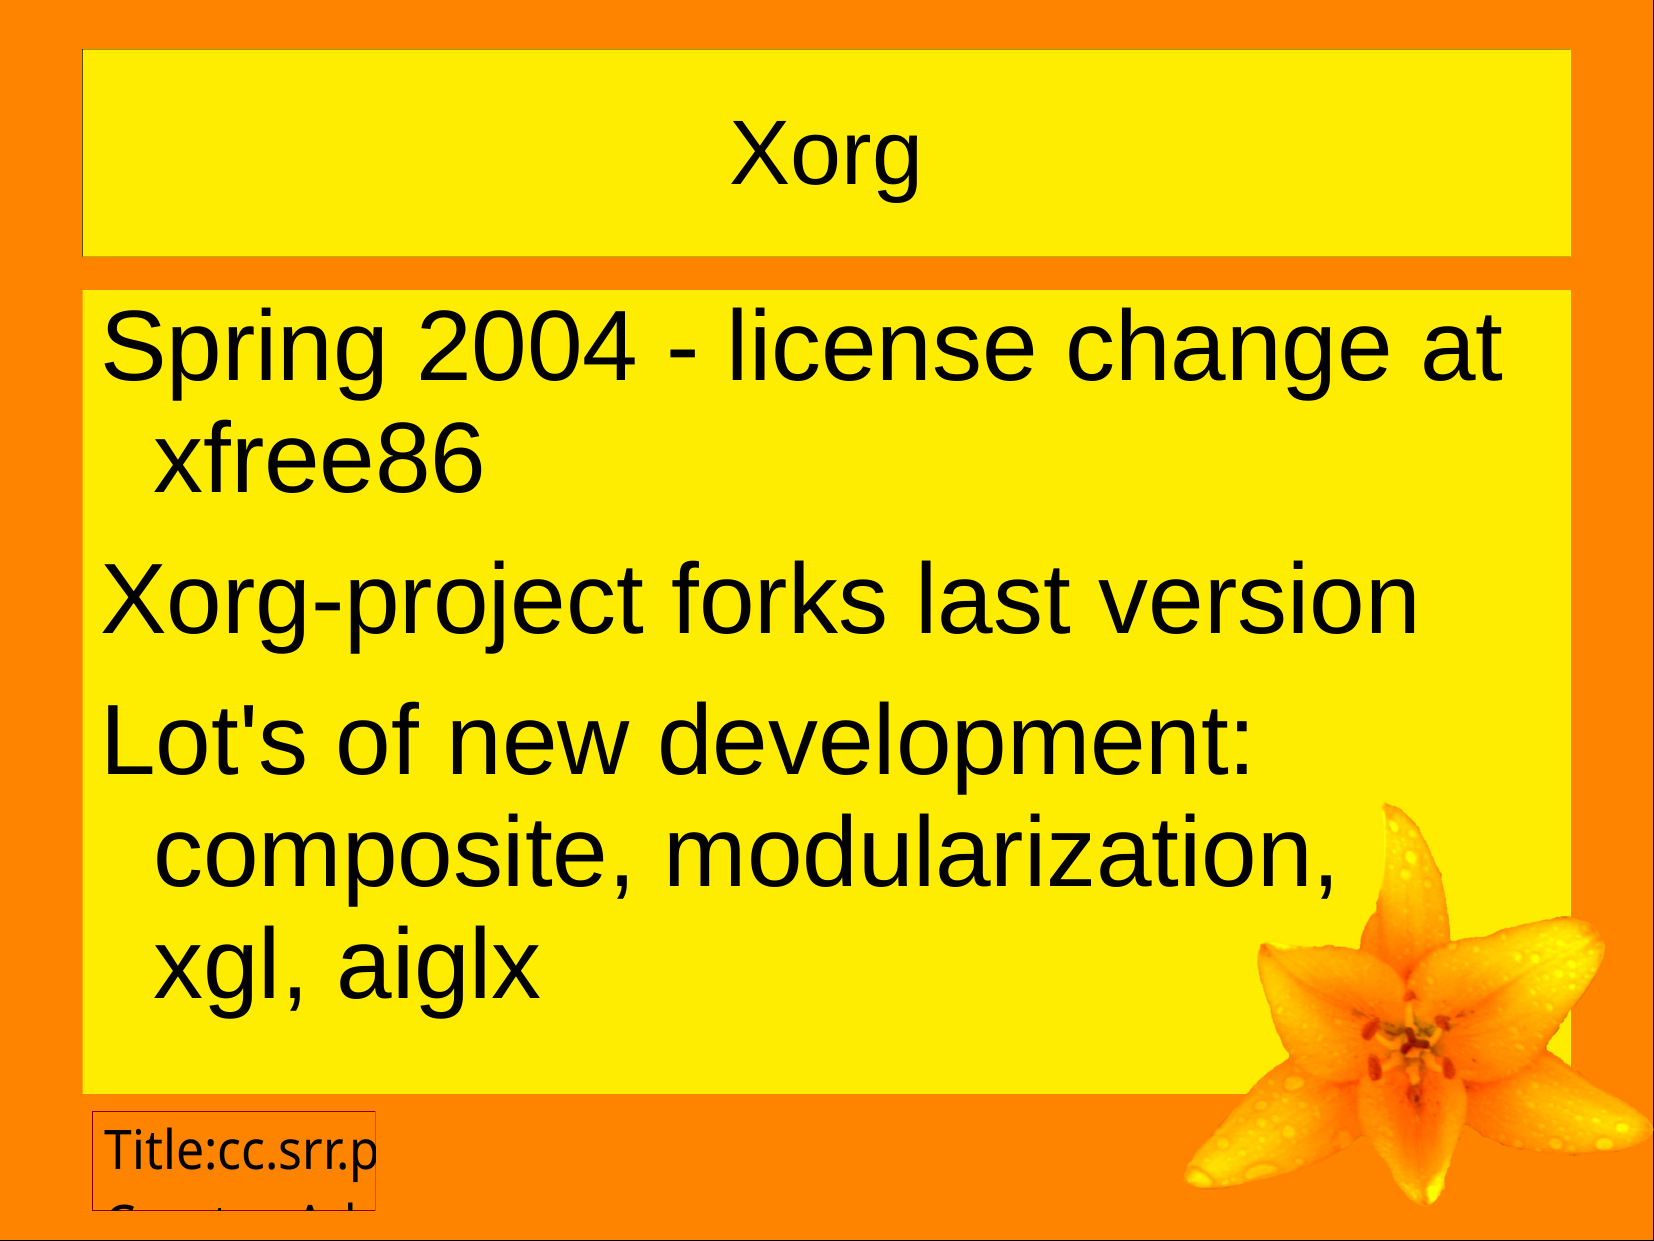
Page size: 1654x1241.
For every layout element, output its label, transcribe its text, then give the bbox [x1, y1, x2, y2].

list Spring 2004 - license change at xfree86 Xorg-project forks last version Lot's of new development: composite, modularization, xgl, aiglx [82, 290, 1571, 1094]
picture [88, 1108, 376, 1211]
title Xorg [82, 49, 1571, 257]
text_box [0, 0, 1654, 1241]
picture [1181, 767, 1654, 1241]
